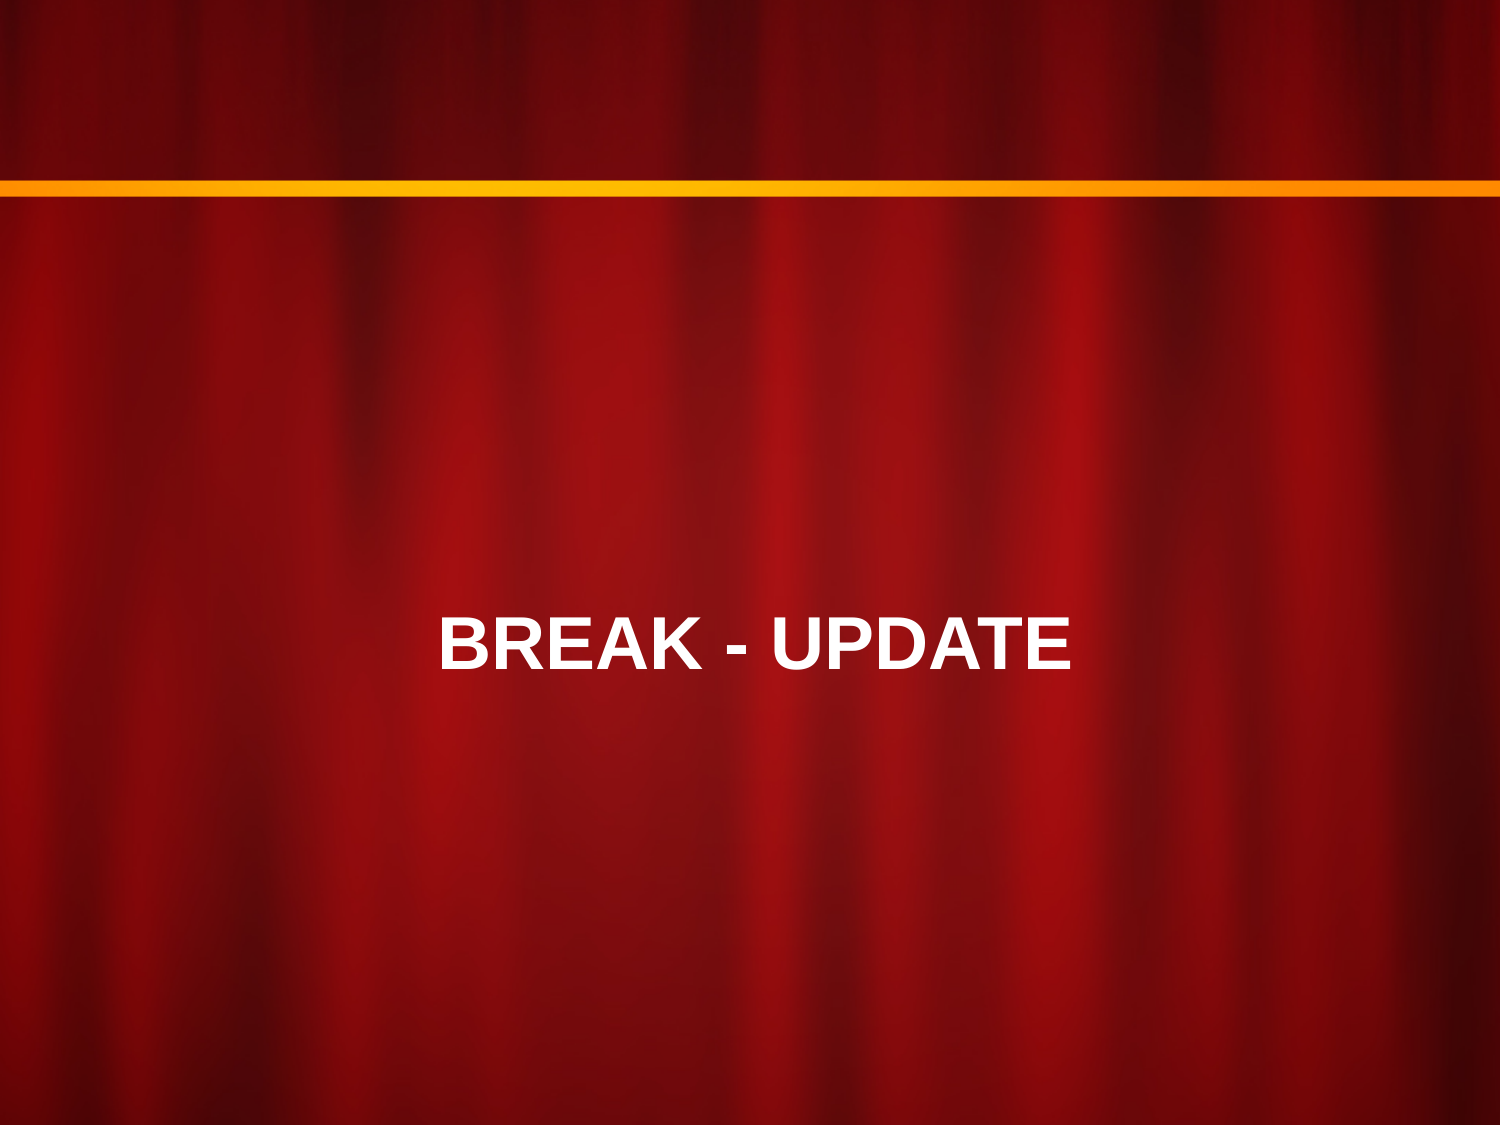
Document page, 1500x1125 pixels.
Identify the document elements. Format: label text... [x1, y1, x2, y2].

picture [0, 0, 1500, 1125]
title BREAK - UPDATE [80, 596, 1431, 692]
